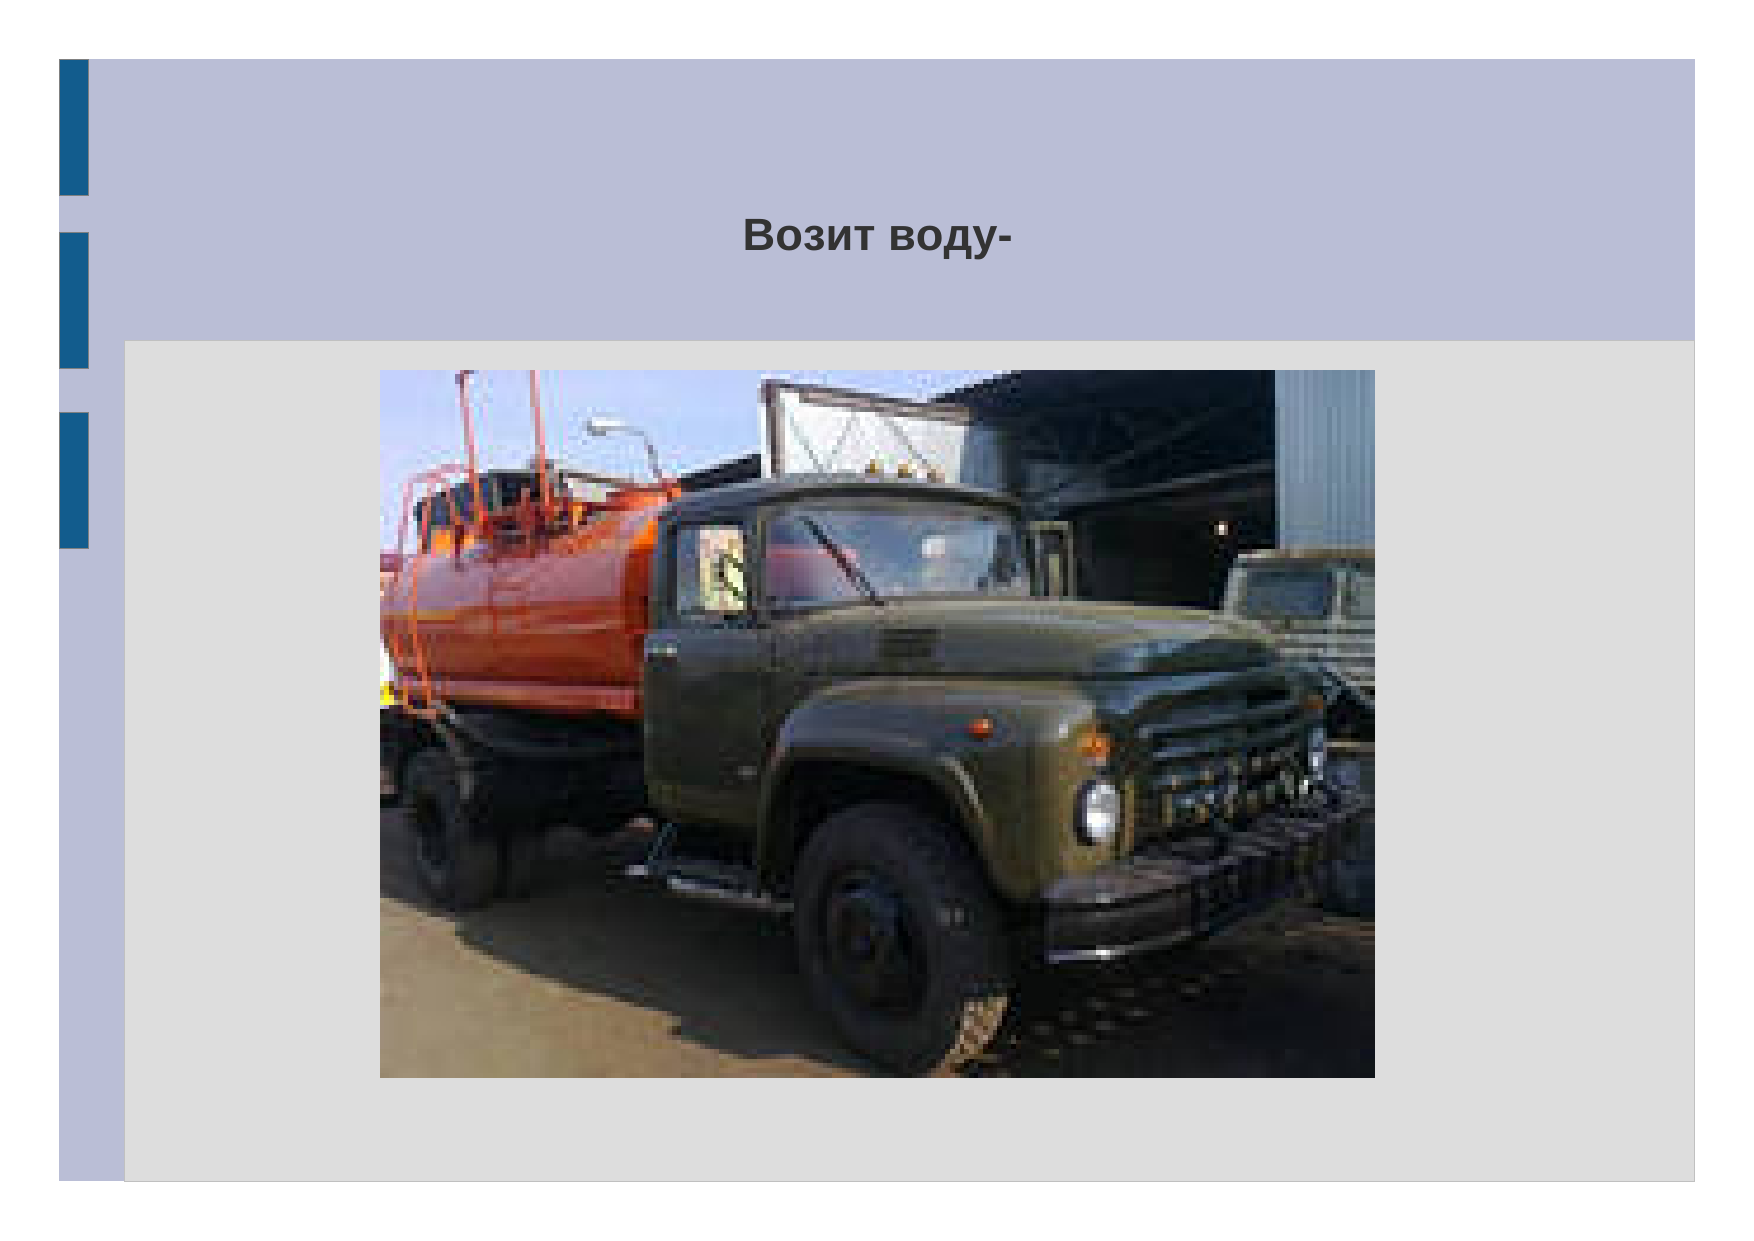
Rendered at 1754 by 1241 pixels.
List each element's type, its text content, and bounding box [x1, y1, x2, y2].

title Возит воду- [179, 141, 1577, 329]
picture [380, 370, 1375, 1078]
